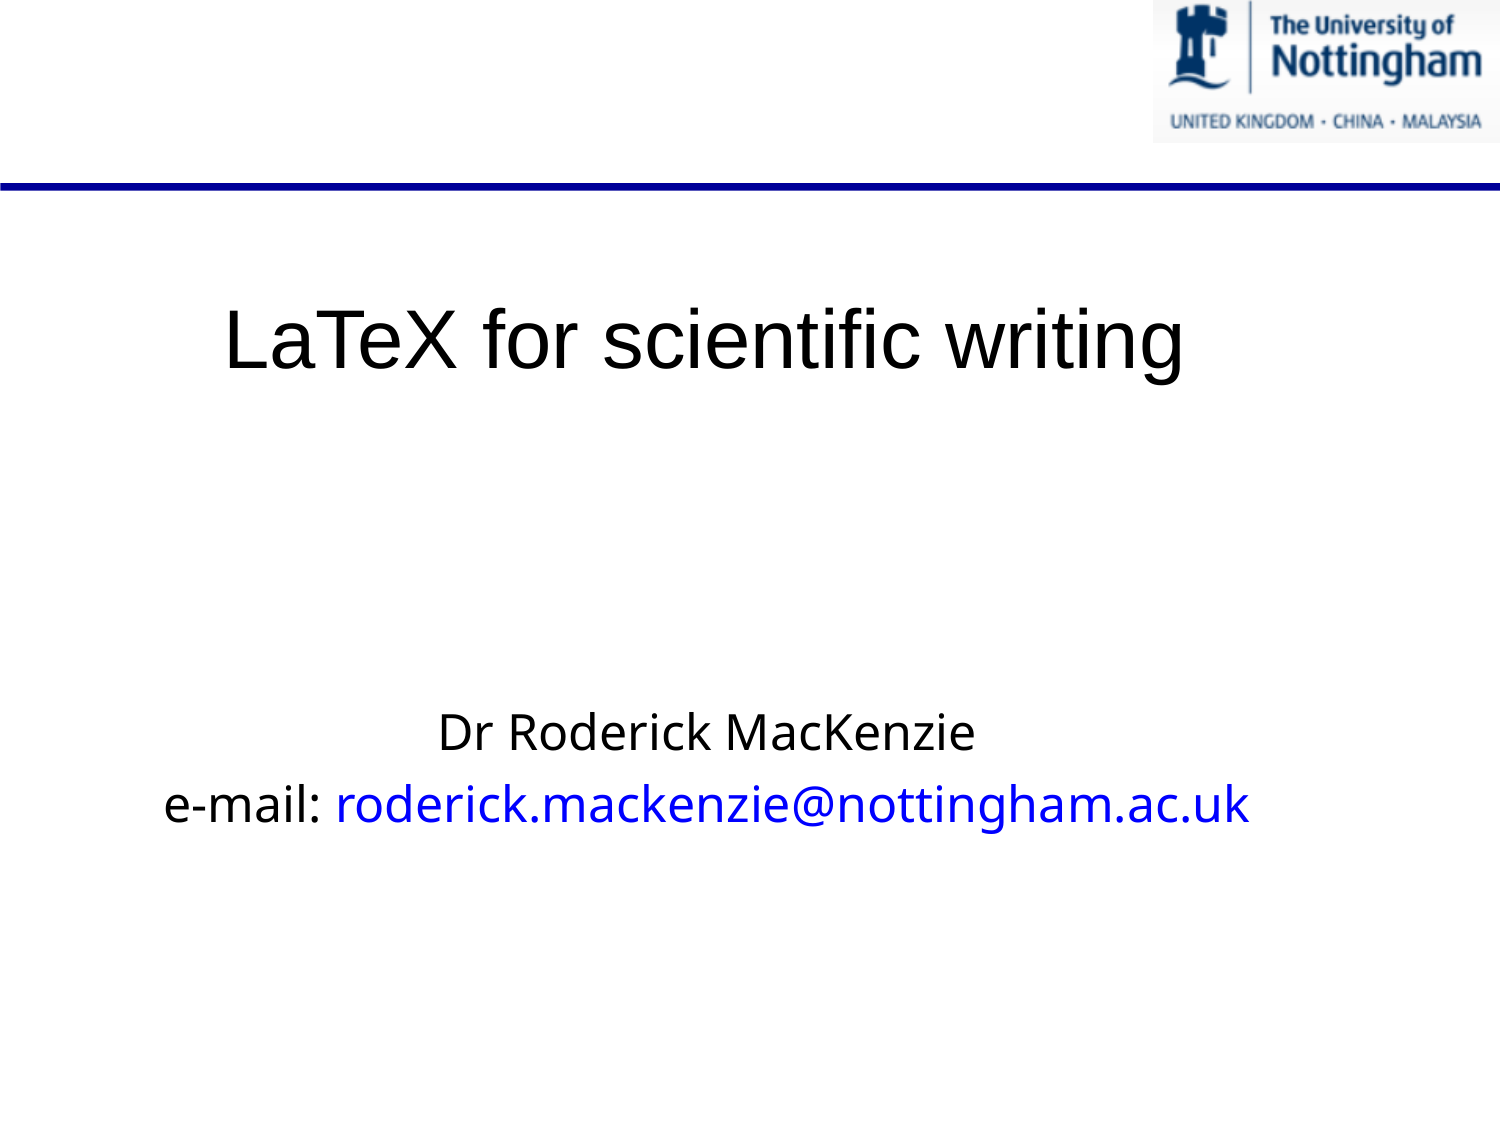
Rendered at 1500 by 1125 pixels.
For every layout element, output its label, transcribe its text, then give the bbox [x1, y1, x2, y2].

picture [1153, 0, 1500, 143]
subtitle Dr Roderick MacKenzie e-mail: roderick.mackenzie@nottingham.ac.uk [95, 692, 1319, 980]
title LaTeX for scientific writing [111, 268, 1299, 393]
